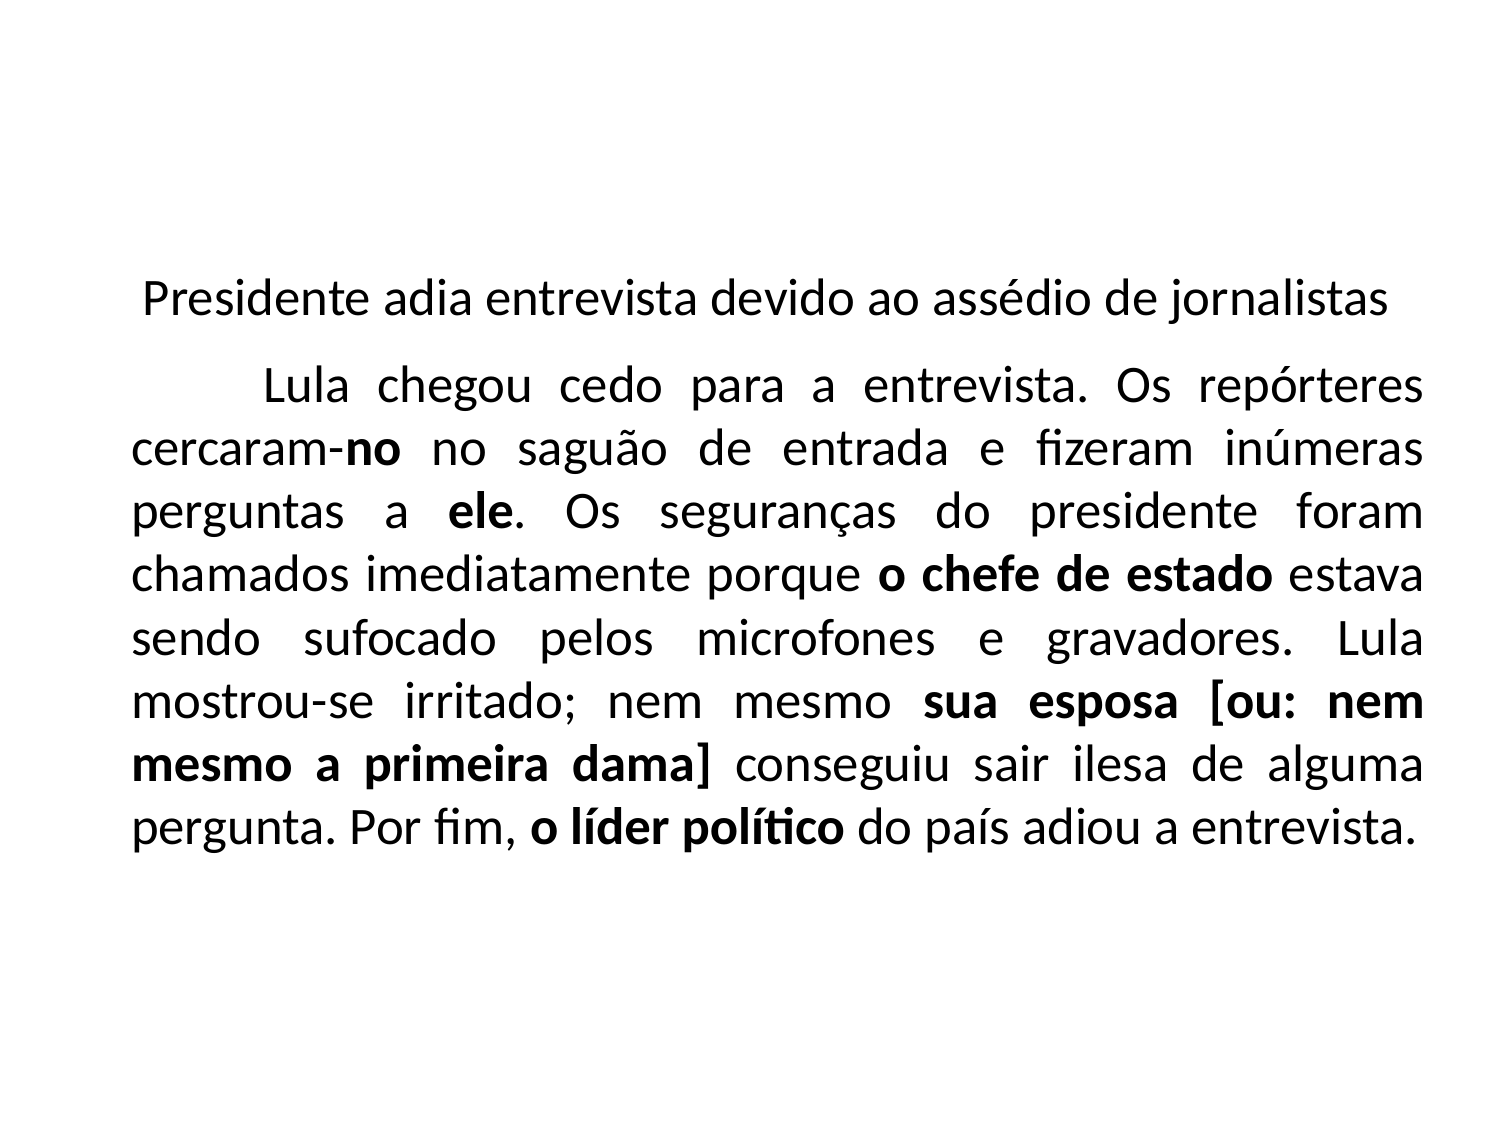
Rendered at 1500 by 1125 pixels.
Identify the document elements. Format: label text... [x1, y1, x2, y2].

list Presidente adia entrevista devido ao assédio de jornalistas Lula chegou cedo para a entrevista. Os repórteres cercaram-no no saguão de entrada e fizeram inúmeras perguntas a ele. Os seguranças do presidente foram chamados imediatamente porque o chefe de estado estava sendo sufocado pelos microfones e gravadores. Lula mostrou-se irritado; nem mesmo sua esposa [ou: nem mesmo a primeira dama] conseguiu sair ilesa de alguma pergunta. Por fim, o líder político do país adiou a entrevista. [75, 263, 1425, 916]
